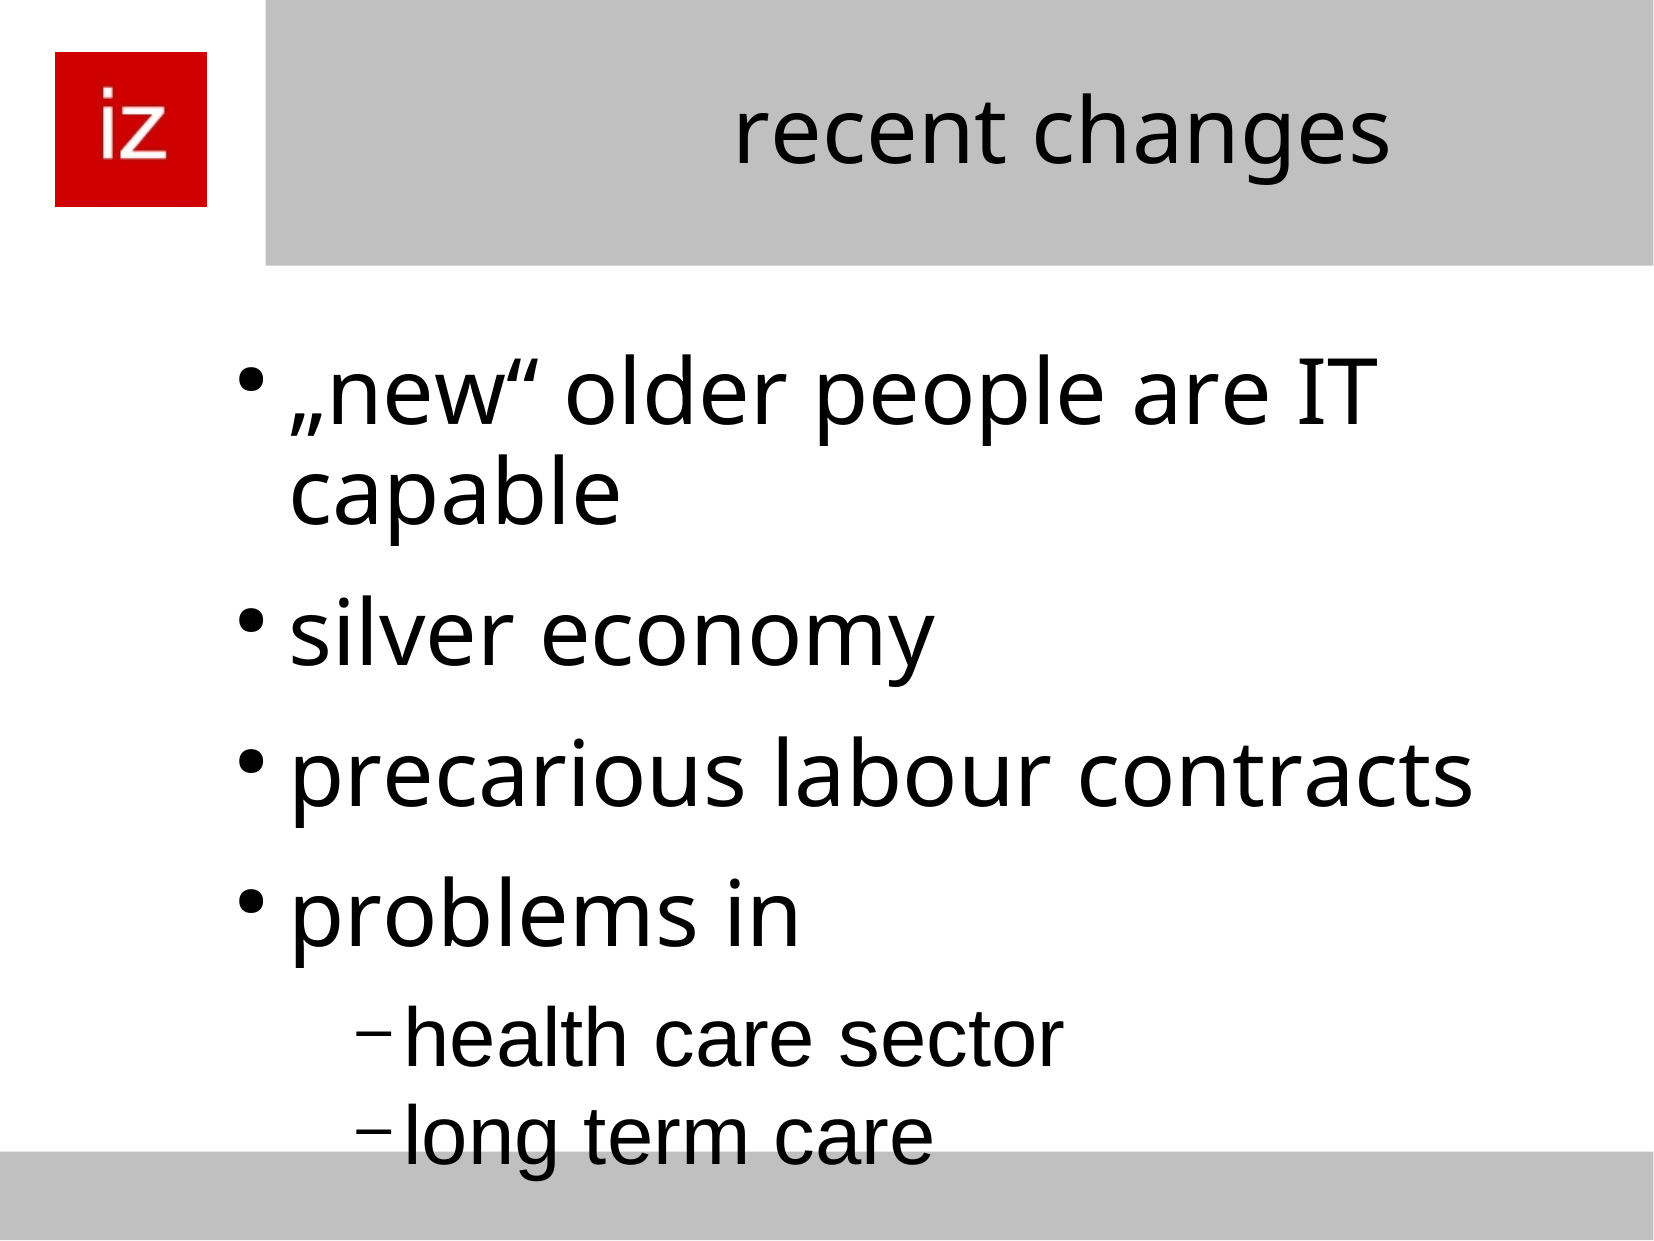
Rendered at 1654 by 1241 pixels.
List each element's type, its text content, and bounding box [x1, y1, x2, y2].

title recent changes [561, 29, 1565, 237]
picture [55, 52, 207, 207]
list „new“ older people are IT capable silver economy precarious labour contracts problems in health care sector long term care [121, 344, 1533, 1126]
